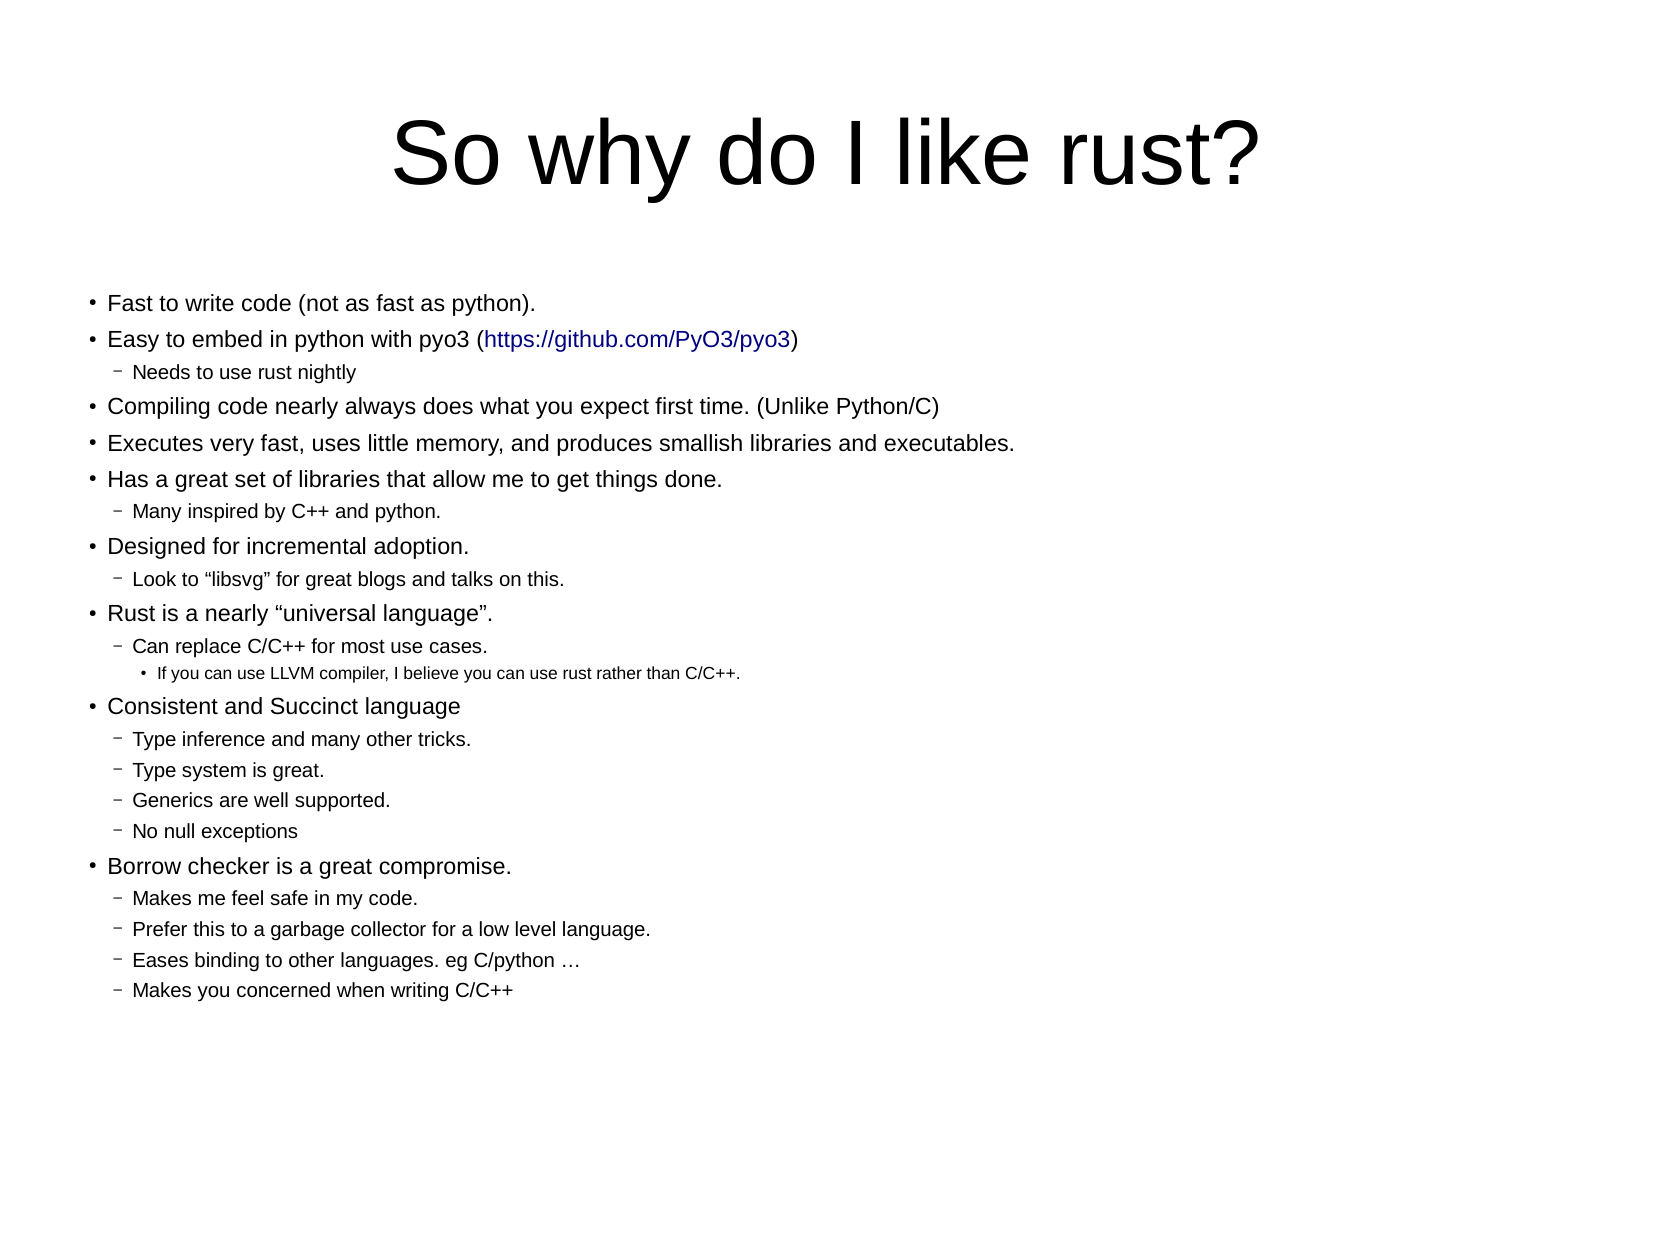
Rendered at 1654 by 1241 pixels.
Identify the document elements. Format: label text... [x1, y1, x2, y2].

list Fast to write code (not as fast as python). Easy to embed in python with pyo3 (https://github.com/PyO3/pyo3) Needs to use rust nightly Compiling code nearly always does what you expect first time. (Unlike Python/C) Executes very fast, uses little memory, and produces smallish libraries and executables. Has a great set of libraries that allow me to get things done. Many inspired by C++ and python. Designed for incremental adoption. Look to “libsvg” for great blogs and talks on this. Rust is a nearly “universal language”. Can replace C/C++ for most use cases. If you can use LLVM compiler, I believe you can use rust rather than C/C++. Consistent and Succinct language Type inference and many other tricks. Type system is great. Generics are well supported. No null exceptions Borrow checker is a great compromise. Makes me feel safe in my code. Prefer this to a garbage collector for a low level language. Eases binding to other languages. eg C/python … Makes you concerned when writing C/C++ [82, 290, 1571, 1010]
title So why do I like rust? [82, 49, 1571, 257]
